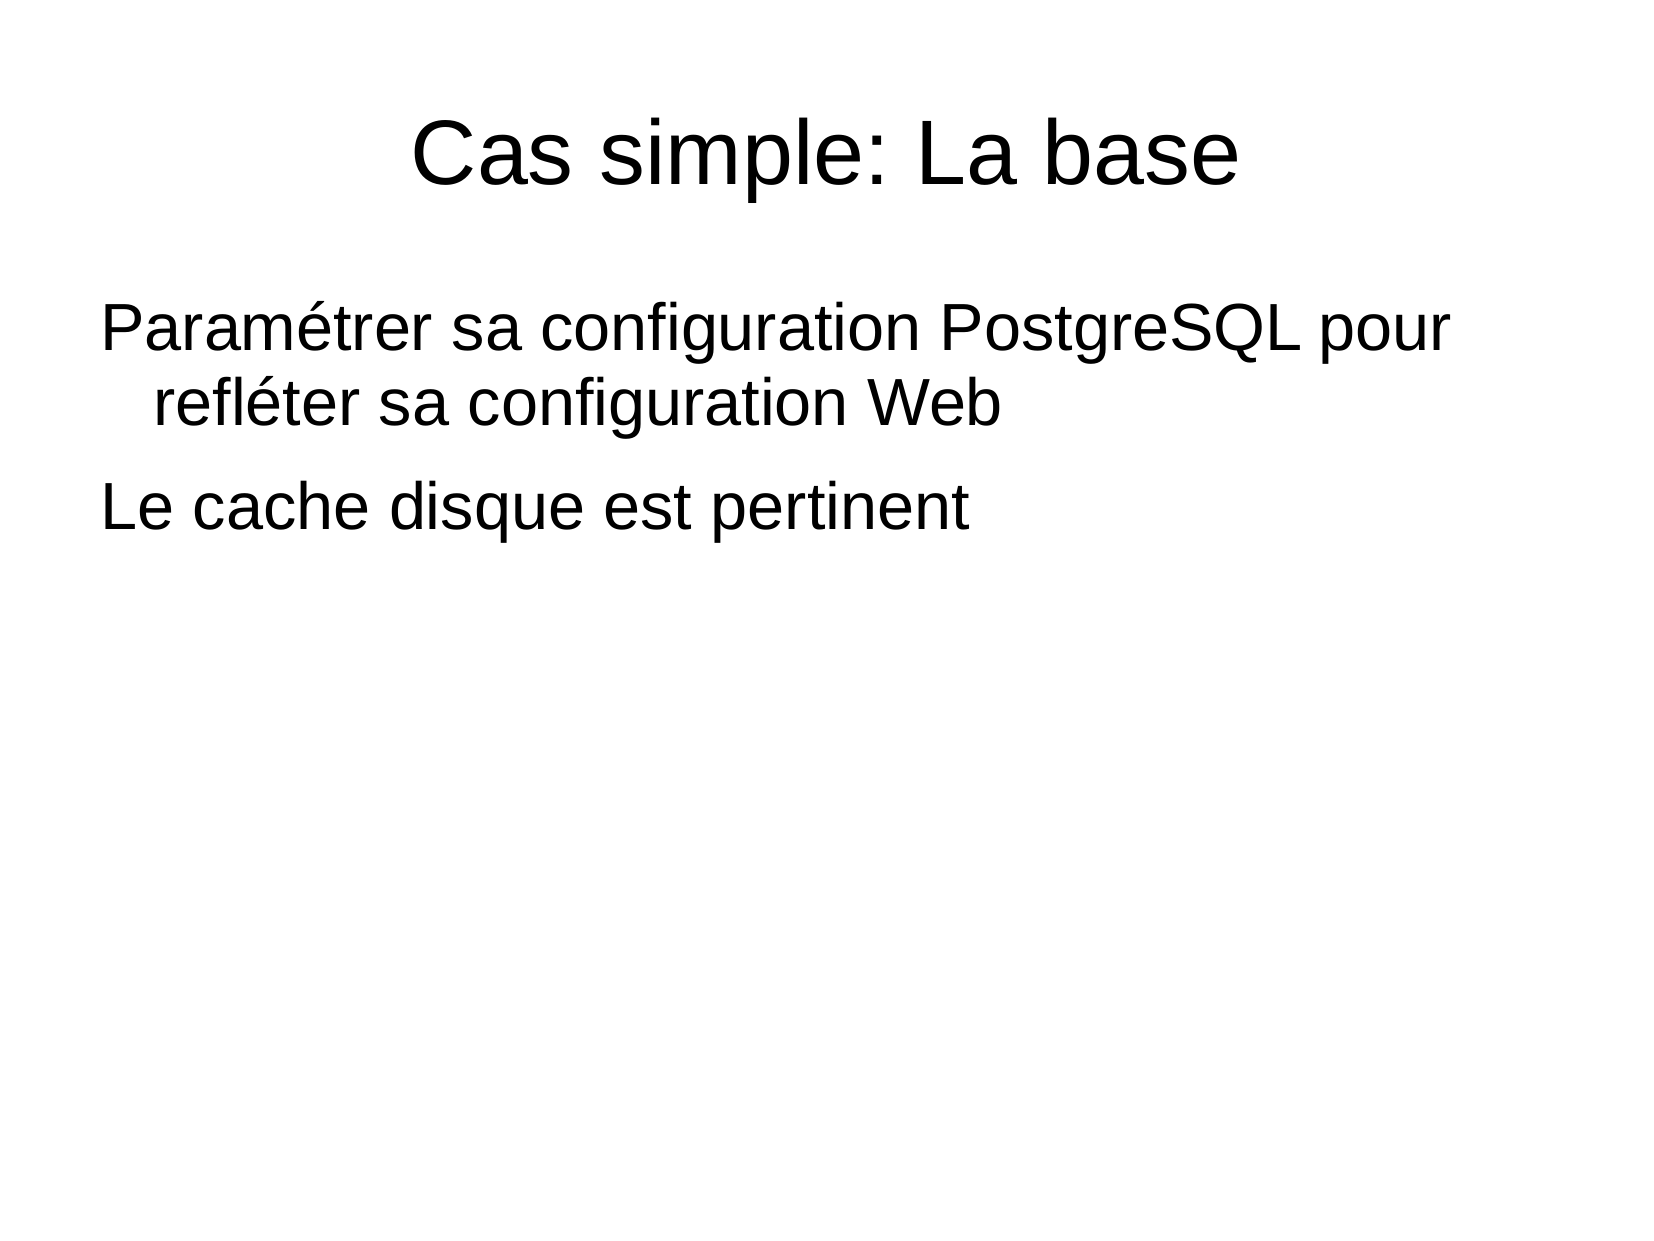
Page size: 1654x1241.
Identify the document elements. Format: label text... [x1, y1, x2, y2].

list Paramétrer sa configuration PostgreSQL pour refléter sa configuration Web Le cache disque est pertinent [82, 290, 1571, 1094]
title Cas simple: La base [82, 56, 1571, 250]
